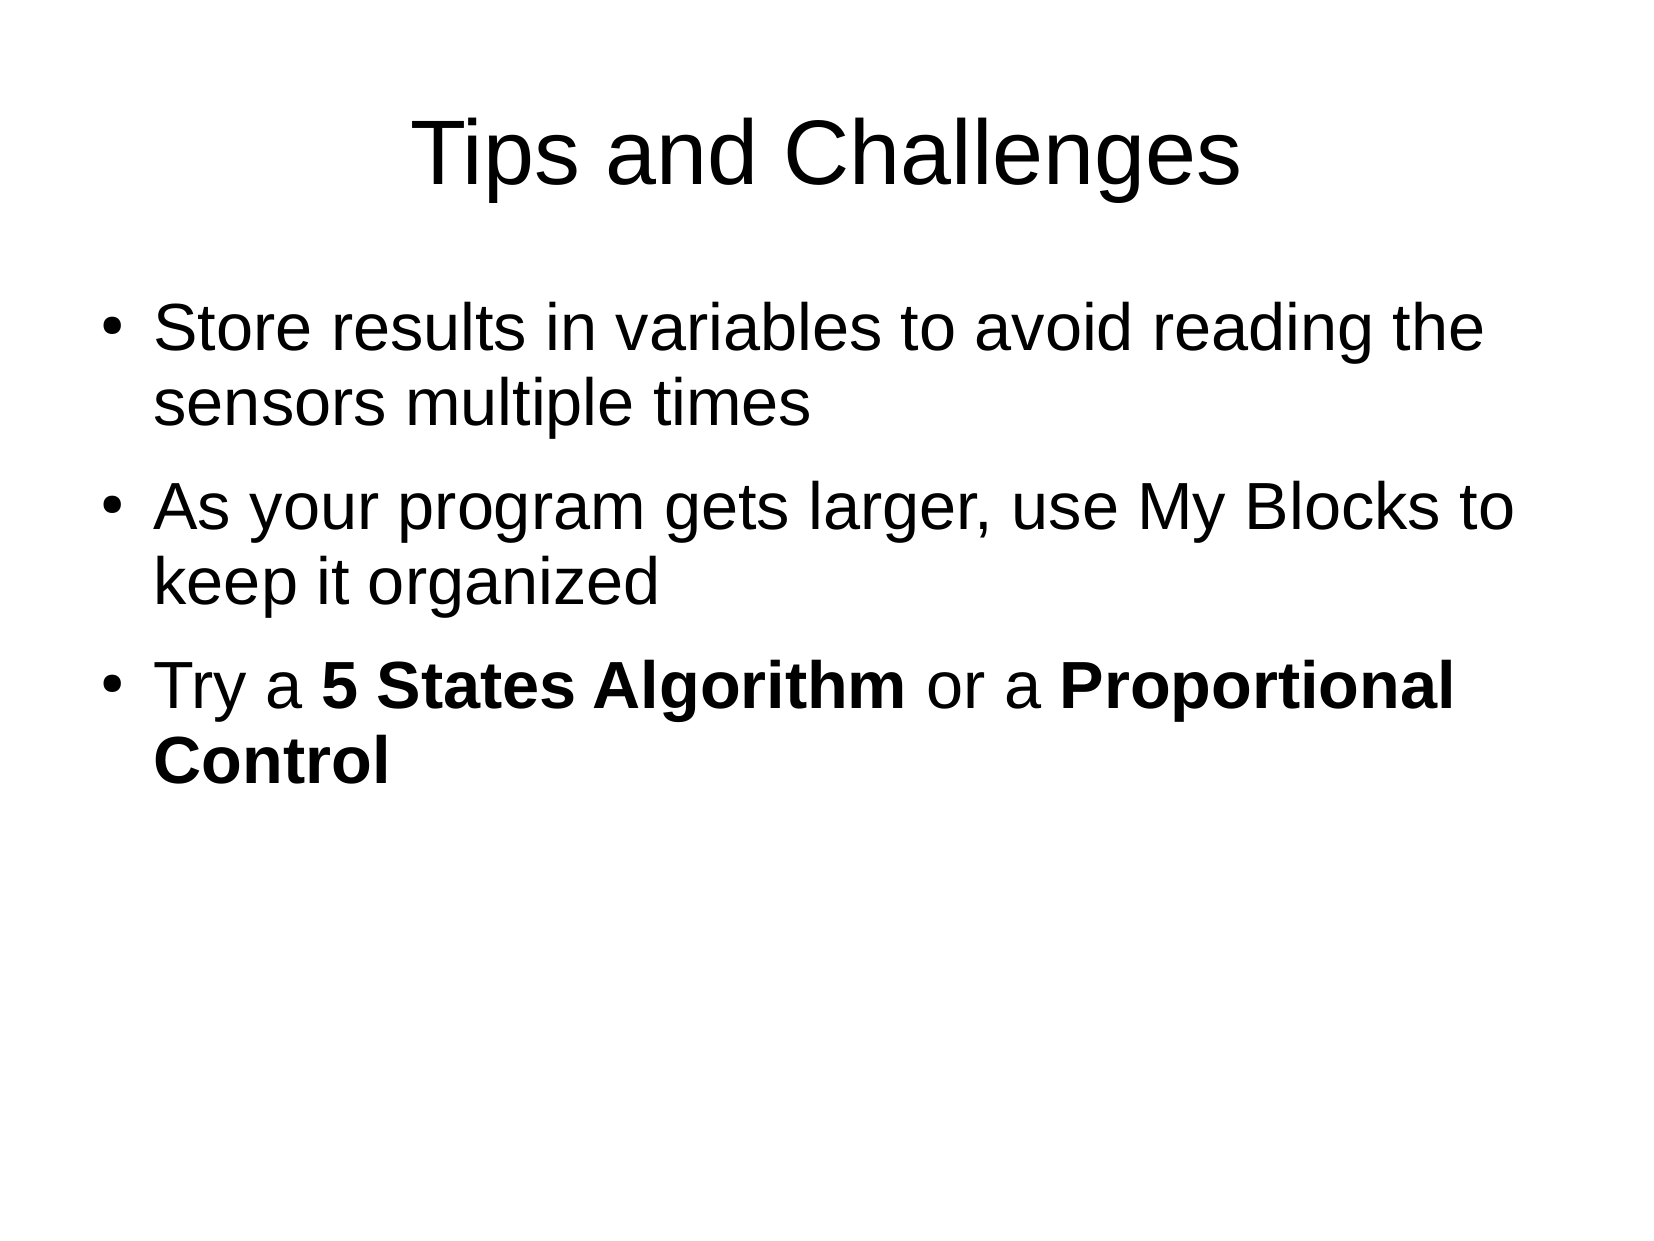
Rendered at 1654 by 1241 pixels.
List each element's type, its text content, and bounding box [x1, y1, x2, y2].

title Tips and Challenges [82, 49, 1571, 257]
list Store results in variables to avoid reading the sensors multiple times As your program gets larger, use My Blocks to keep it organized Try a 5 States Algorithm or a Proportional Control [82, 290, 1571, 1010]
